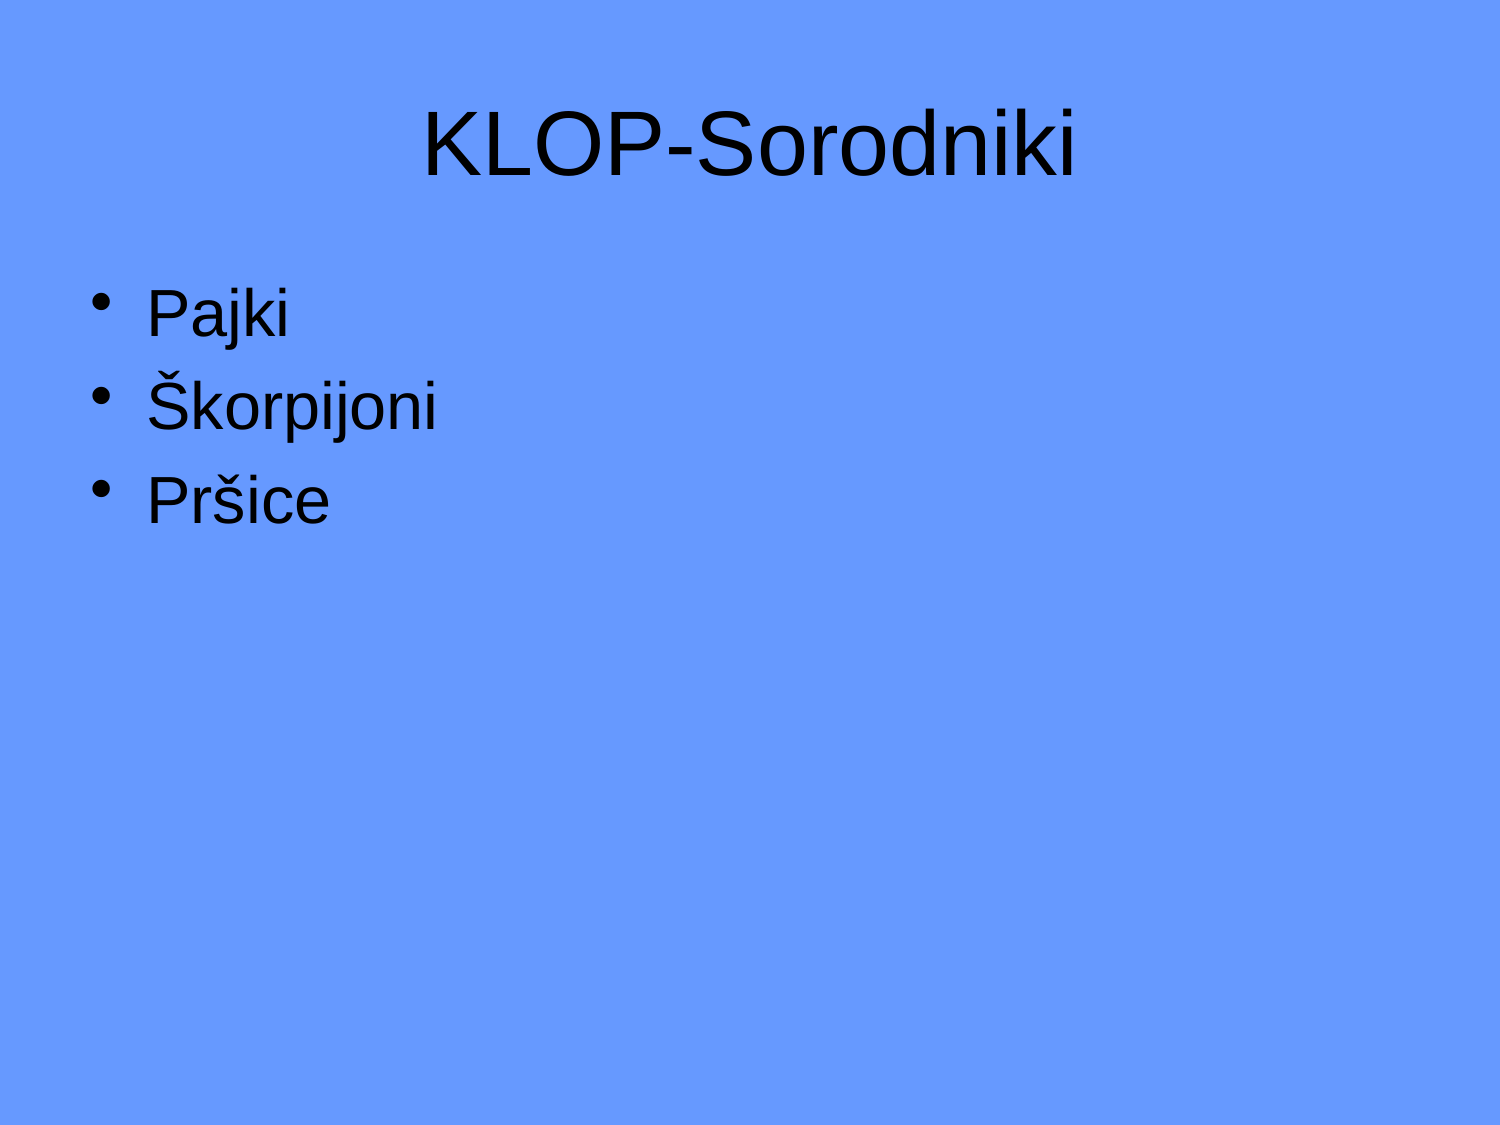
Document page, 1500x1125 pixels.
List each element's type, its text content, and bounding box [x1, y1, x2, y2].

title KLOP-Sorodniki [75, 45, 1425, 233]
list Pajki Škorpijoni Pršice [75, 262, 1425, 1005]
